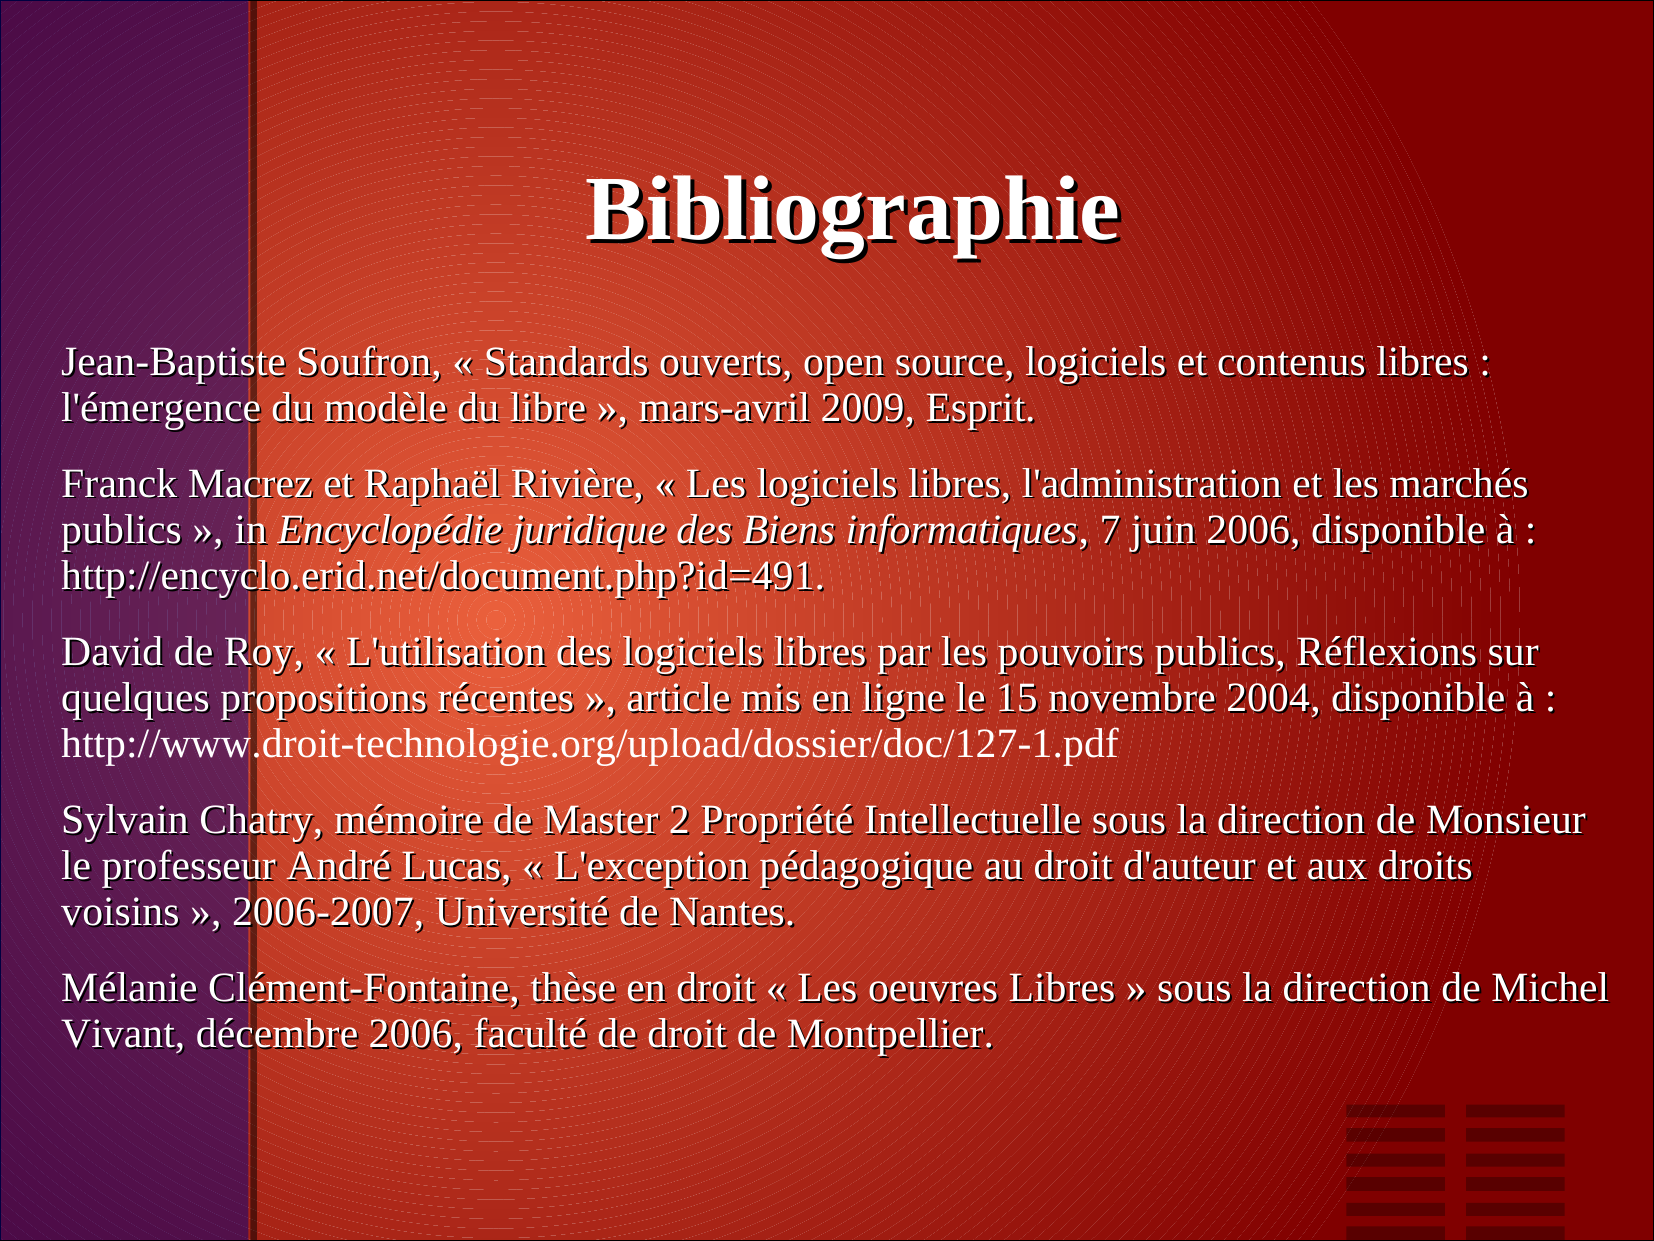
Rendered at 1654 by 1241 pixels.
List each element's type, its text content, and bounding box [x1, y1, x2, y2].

list Jean-Baptiste Soufron, « Standards ouverts, open source, logiciels et contenus libres : l'émergence du modèle du libre », mars-avril 2009, Esprit. Franck Macrez et Raphaël Rivière, « Les logiciels libres, l'administration et les marchés publics », in Encyclopédie juridique des Biens informatiques, 7 juin 2006, disponible à : http://encyclo.erid.net/document.php?id=491. David de Roy, « L'utilisation des logiciels libres par les pouvoirs publics, Réflexions sur quelques propositions récentes », article mis en ligne le 15 novembre 2004, disponible à : http://www.droit-technologie.org/upload/dossier/doc/127-1.pdf Sylvain Chatry, mémoire de Master 2 Propriété Intellectuelle sous la direction de Monsieur le professeur André Lucas, « L'exception pédagogique au droit d'auteur et aux droits voisins », 2006-2007, Université de Nantes. Mélanie Clément-Fontaine, thèse en droit « Les oeuvres Libres » sous la direction de Michel Vivant, décembre 2006, faculté de droit de Montpellier. [61, 337, 1620, 1116]
title Bibliographie [147, 104, 1560, 313]
